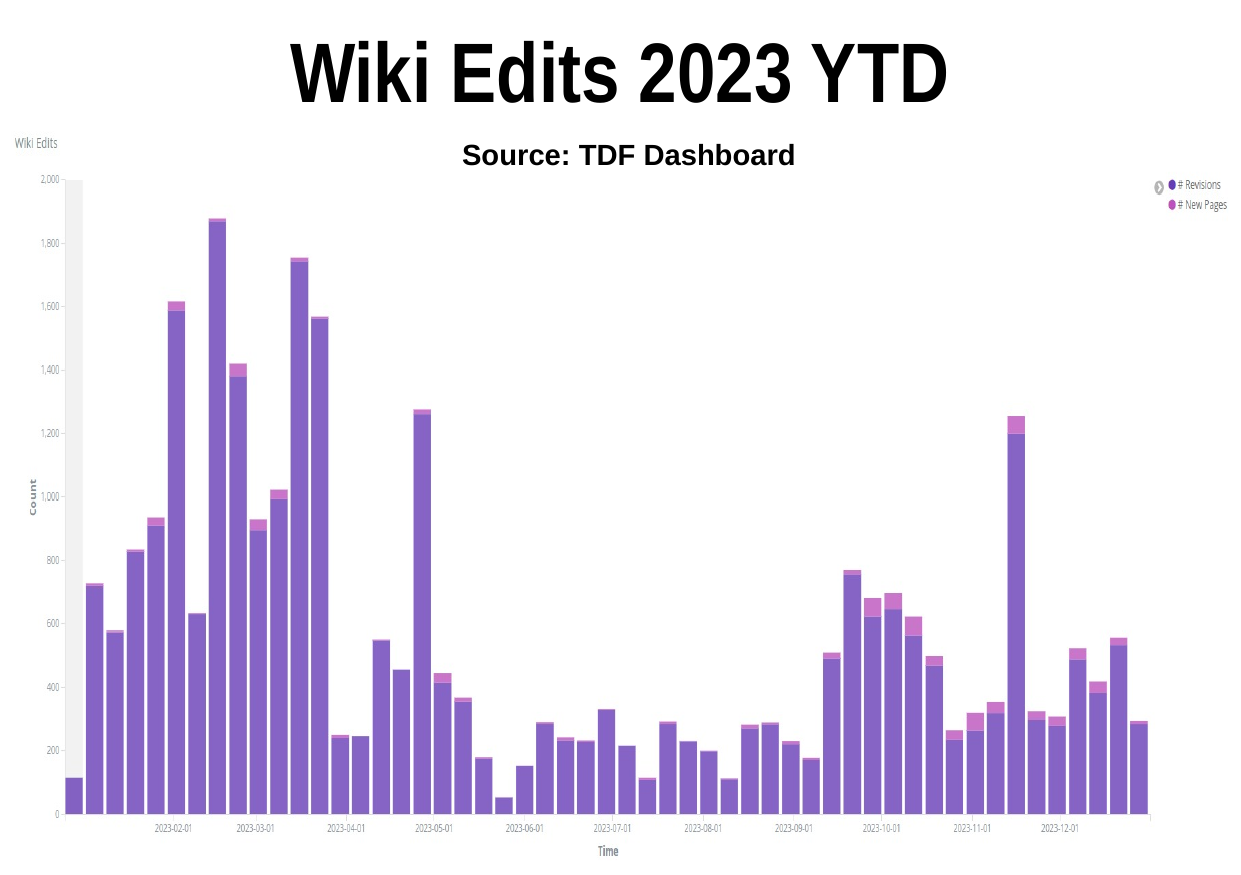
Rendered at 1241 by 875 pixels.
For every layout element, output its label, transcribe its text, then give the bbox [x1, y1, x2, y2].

text_box Source: TDF Dashboard [447, 131, 812, 185]
title Wiki Edits 2023 YTD [11, 12, 1229, 132]
picture [11, 132, 1229, 863]
